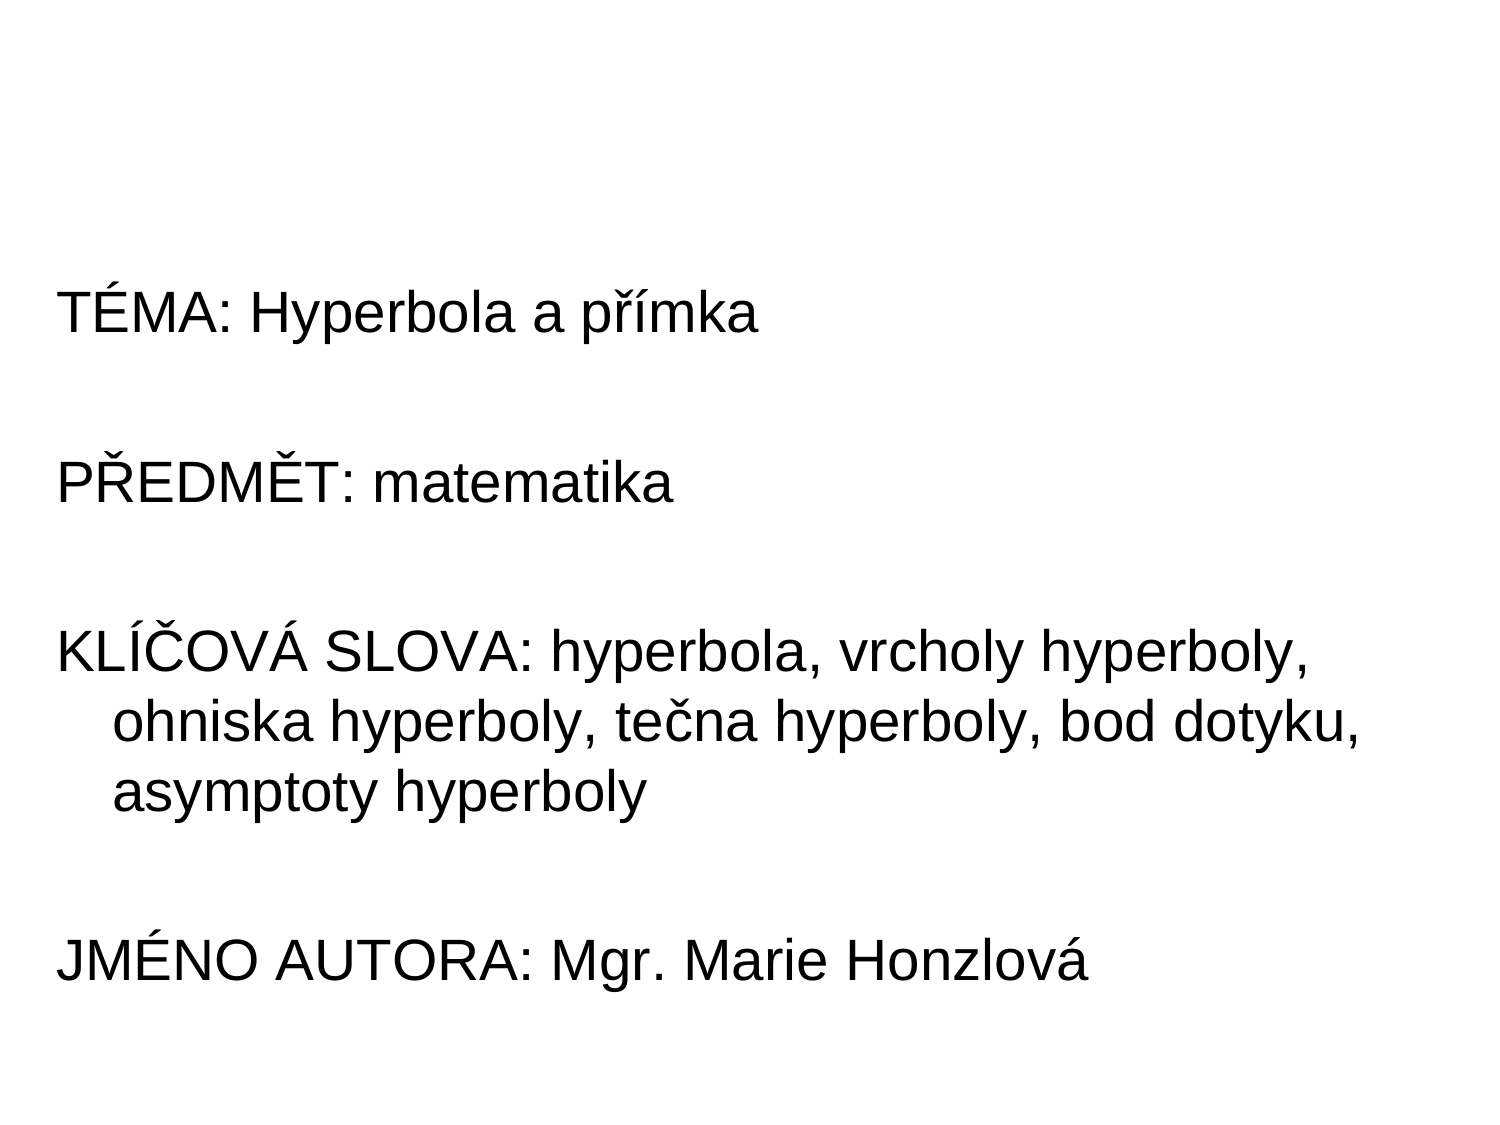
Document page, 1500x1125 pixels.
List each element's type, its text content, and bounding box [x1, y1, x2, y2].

list TÉMA: Hyperbola a přímka PŘEDMĚT: matematika KLÍČOVÁ SLOVA: hyperbola, vrcholy hyperboly, ohniska hyperboly, tečna hyperboly, bod dotyku, asymptoty hyperboly JMÉNO AUTORA: Mgr. Marie Honzlová [41, 267, 1471, 1084]
